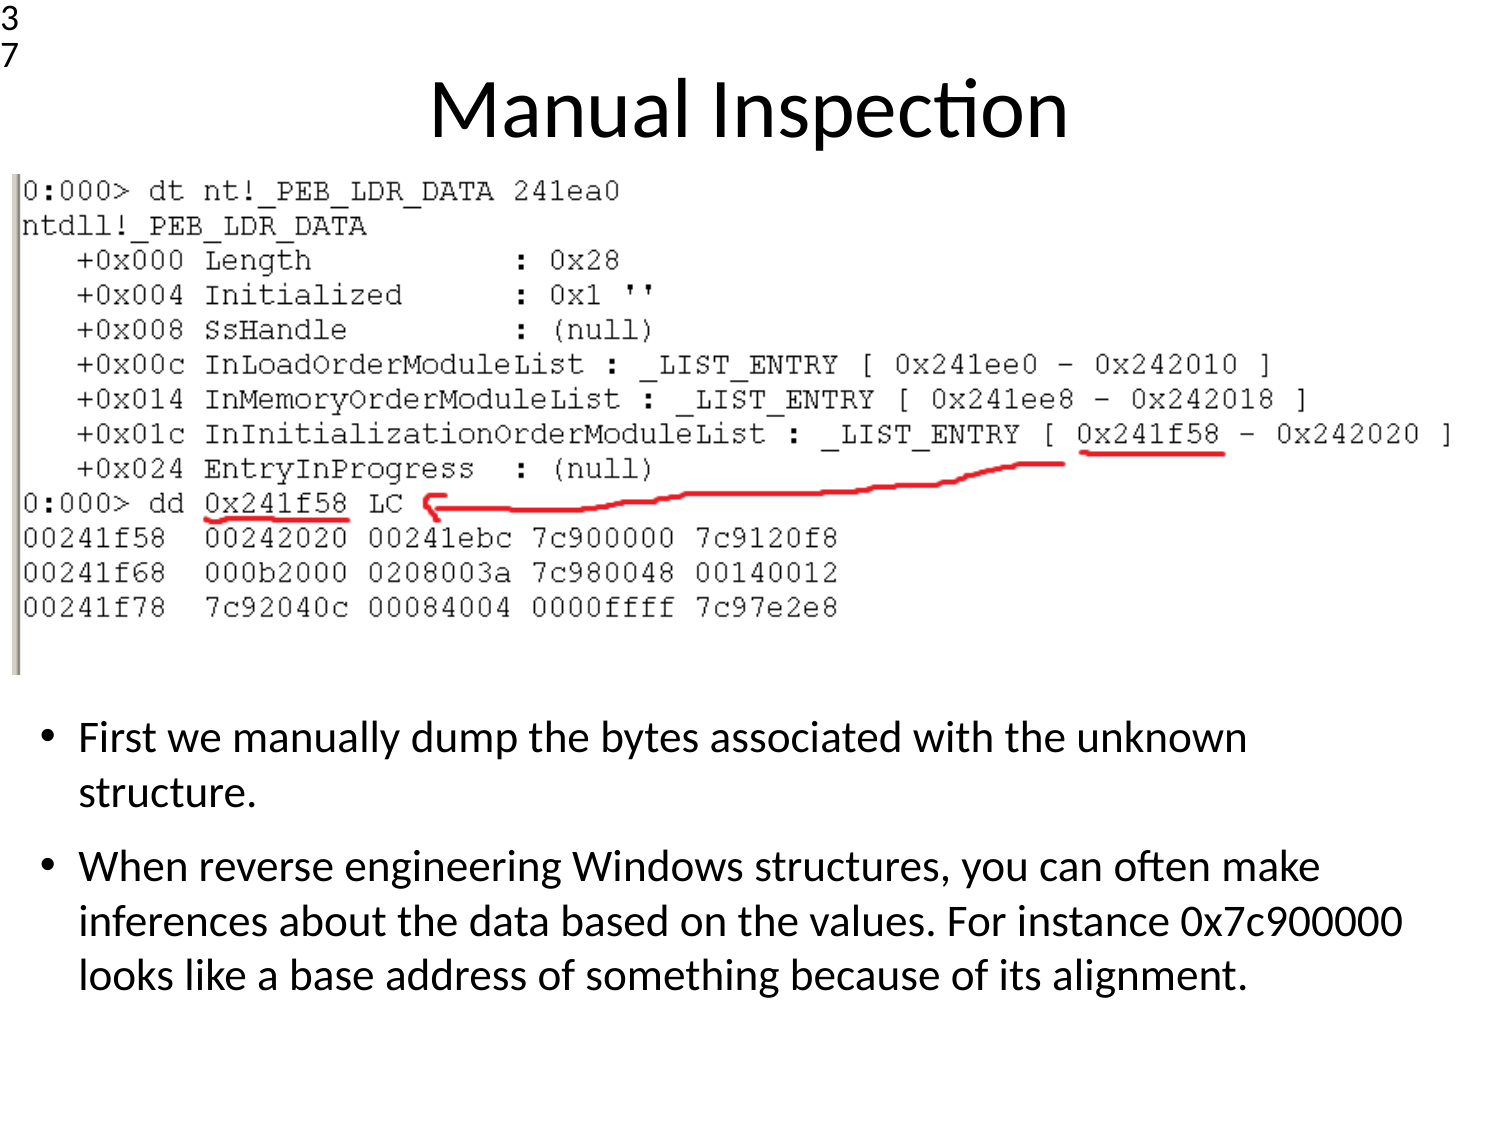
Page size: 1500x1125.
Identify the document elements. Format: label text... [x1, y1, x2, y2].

title Manual Inspection [75, 45, 1425, 163]
picture [12, 174, 1482, 675]
list First we manually dump the bytes associated with the unknown structure. When reverse engineering Windows structures, you can often make inferences about the data based on the values. For instance 0x7c900000 looks like a base address of something because of its alignment. [24, 699, 1425, 1063]
